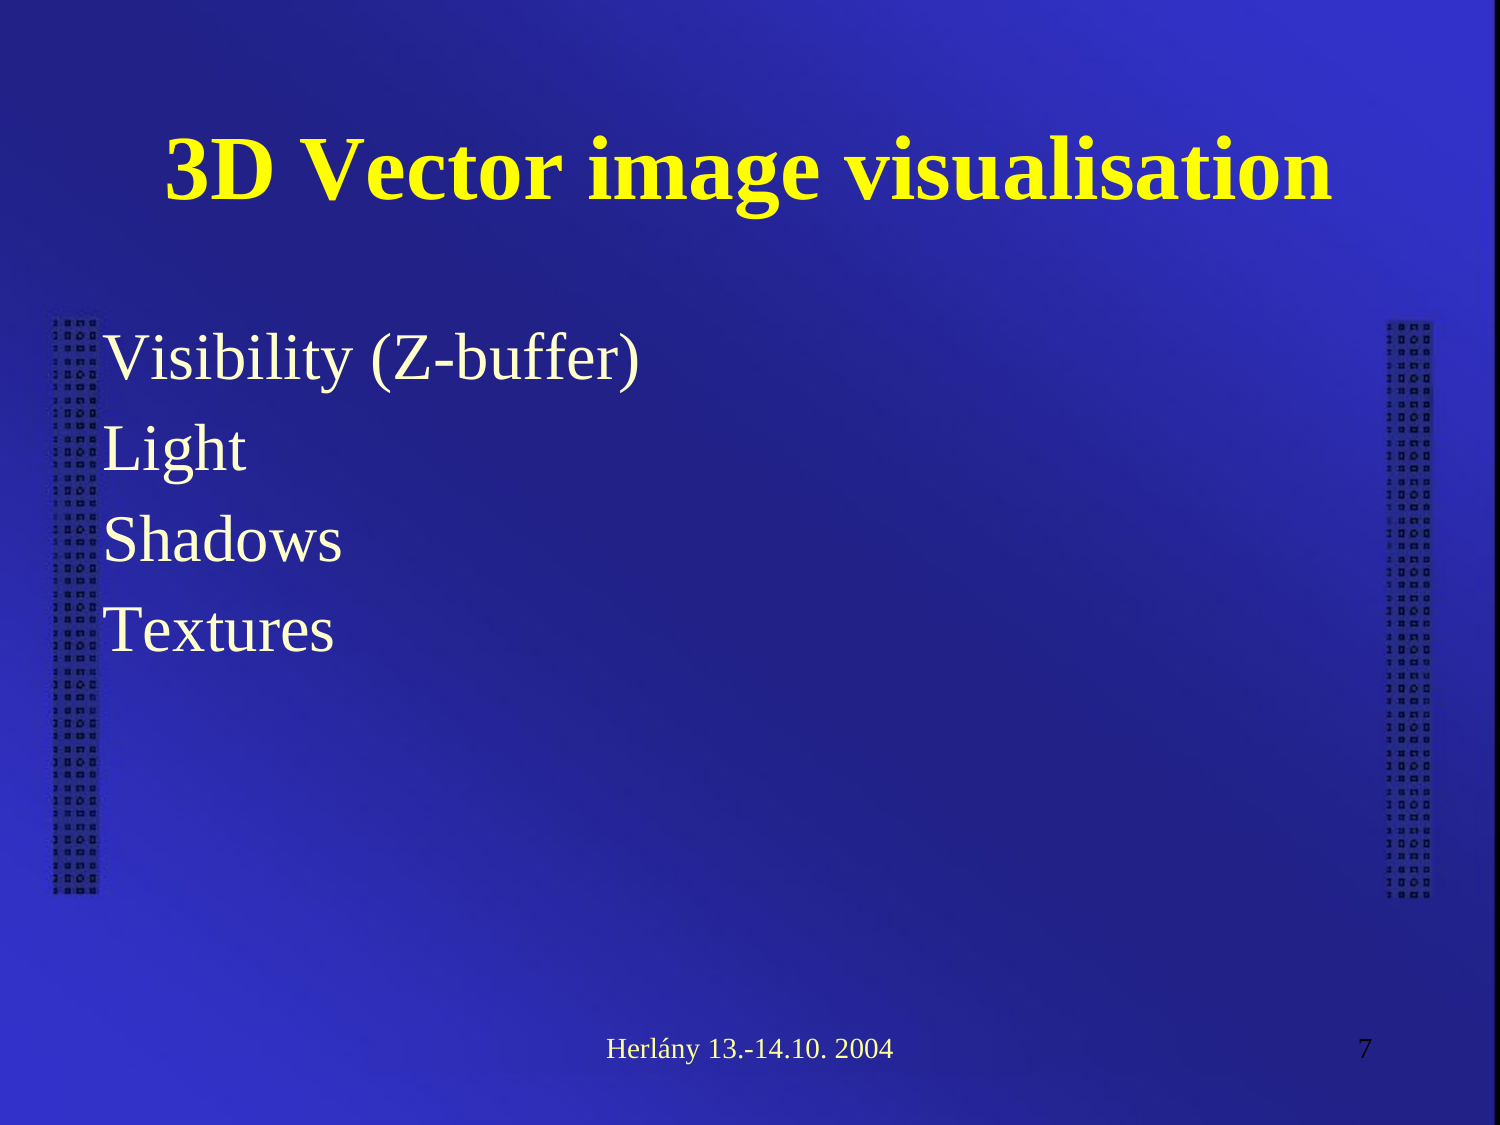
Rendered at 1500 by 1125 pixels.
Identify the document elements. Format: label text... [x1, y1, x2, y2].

picture [0, 0, 1500, 1125]
text_box Herlány 13.-14.10. 2004 [512, 1024, 988, 1073]
text_box 1 [1074, 1024, 1388, 1073]
list Visibility (Z-buffer) Light Shadows Textures [87, 312, 1438, 988]
title 3D Vector image visualisation [112, 74, 1388, 263]
